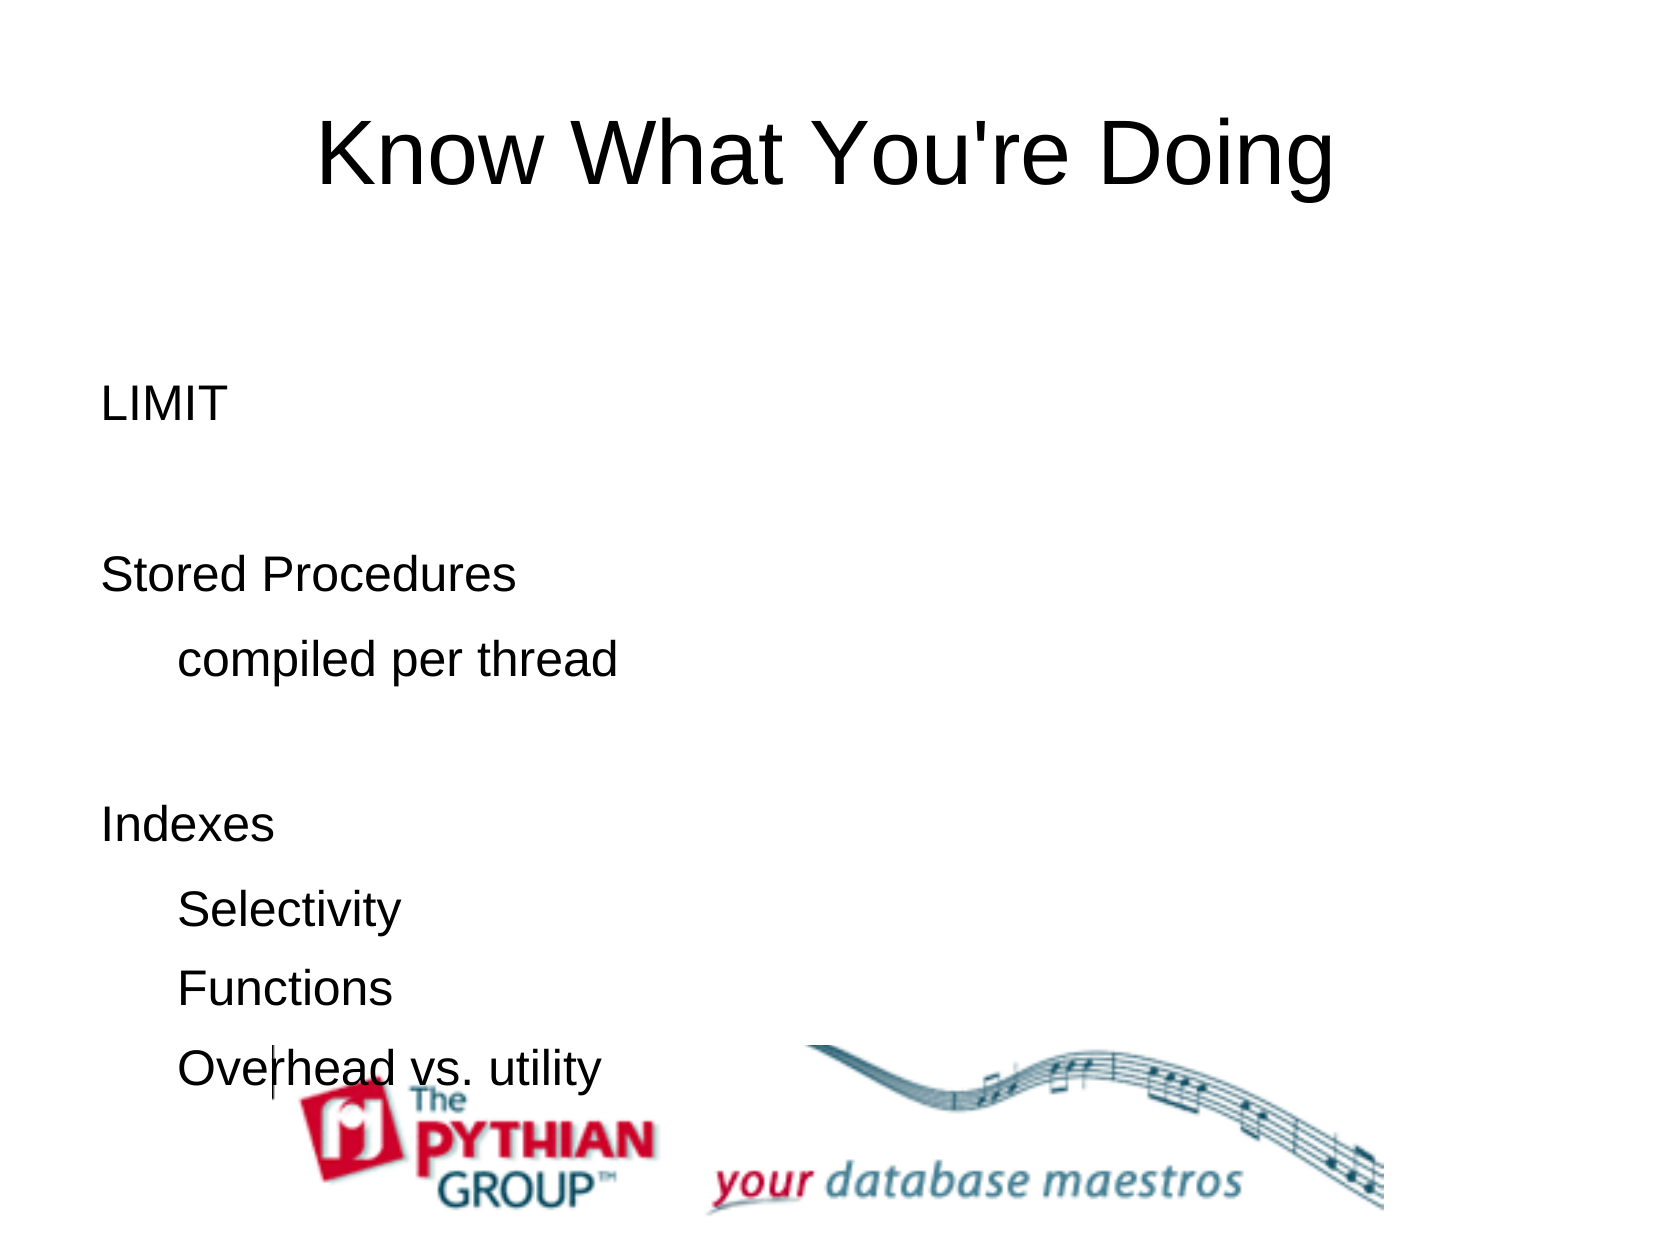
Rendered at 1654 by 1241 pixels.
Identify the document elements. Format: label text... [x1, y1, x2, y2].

list LIMIT Stored Procedures compiled per thread Indexes Selectivity Functions Overhead vs. utility [82, 290, 1571, 1176]
title Know What You're Doing [82, 56, 1571, 250]
picture [272, 1176, 1384, 1241]
